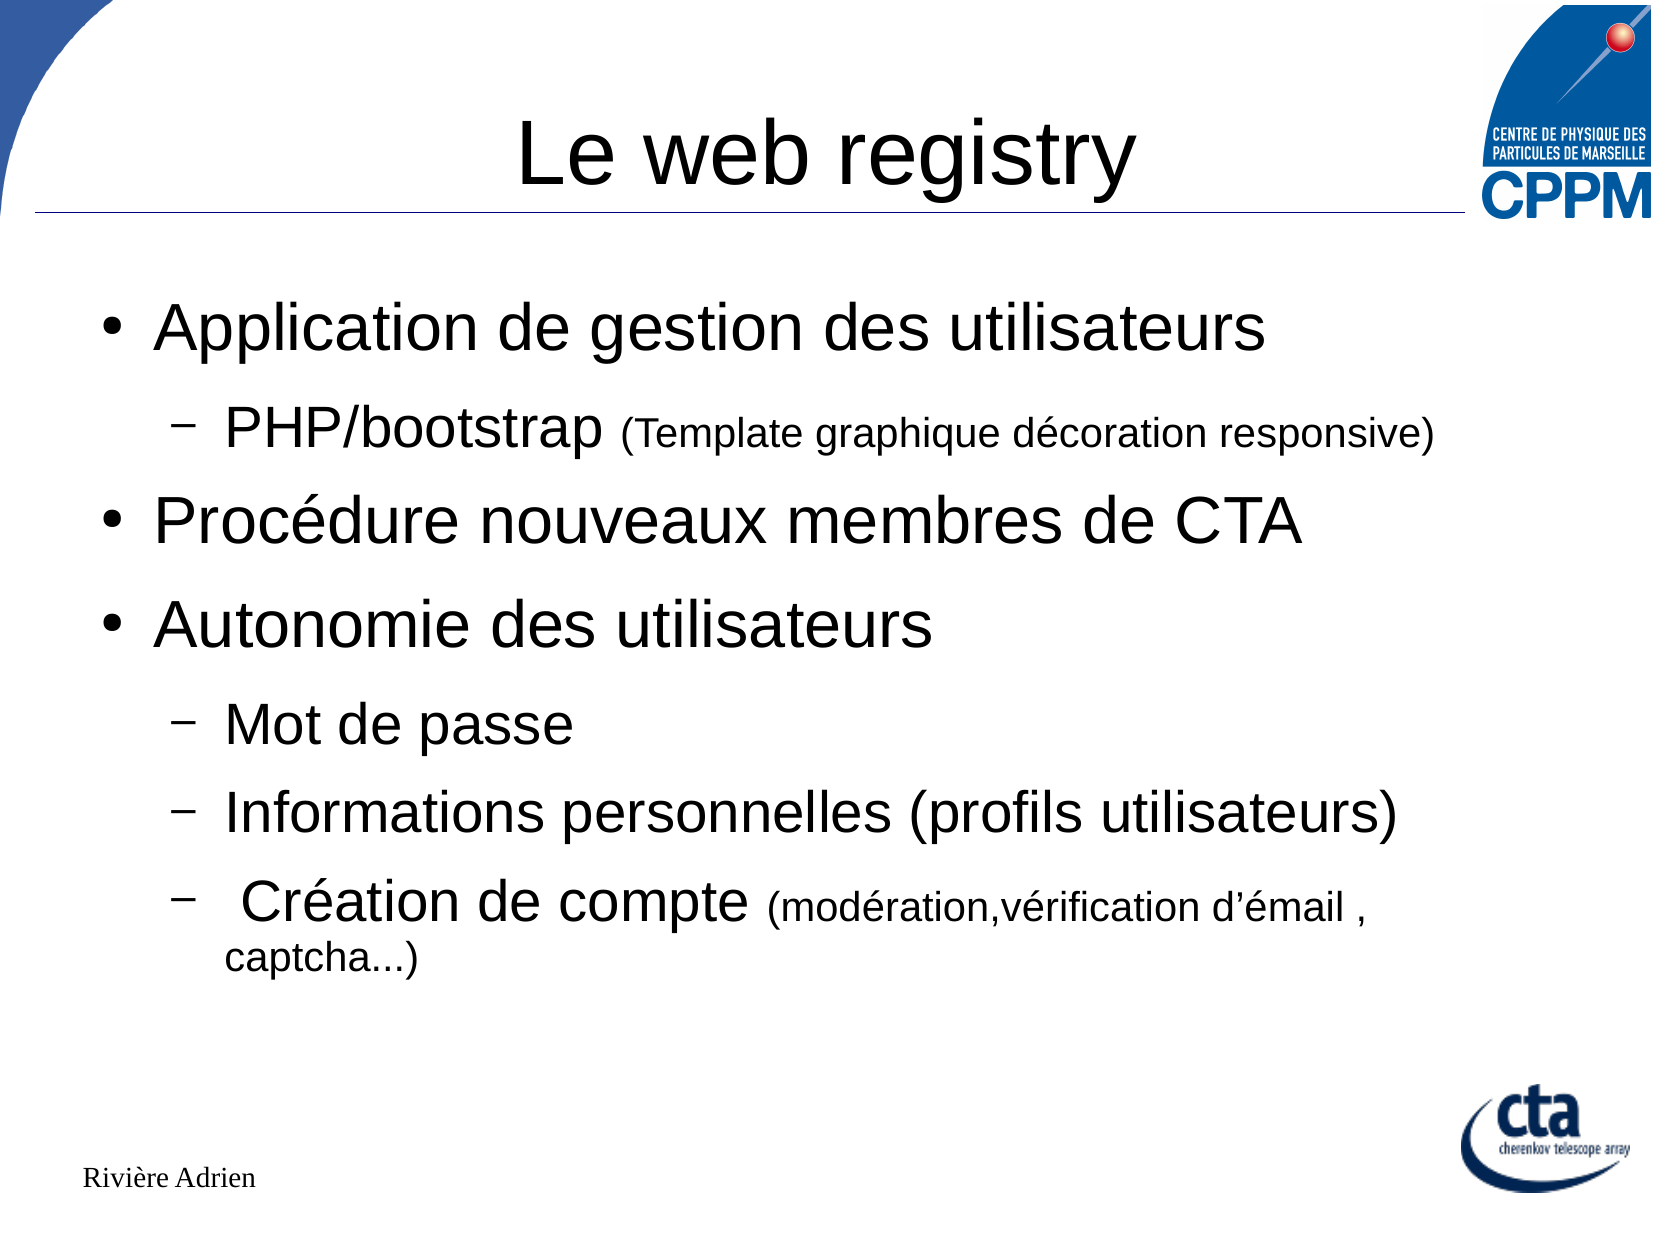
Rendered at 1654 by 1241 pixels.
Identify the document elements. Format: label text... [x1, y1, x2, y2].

picture [1482, 5, 1651, 219]
list Application de gestion des utilisateurs PHP/bootstrap (Template graphique décoration responsive) Procédure nouveaux membres de CTA Autonomie des utilisateurs Mot de passe Informations personnelles (profils utilisateurs) Création de compte (modération,vérification d’émail , captcha...) [82, 290, 1538, 1010]
picture [1461, 1084, 1630, 1193]
title Le web registry [82, 49, 1571, 257]
picture [0, 0, 119, 219]
